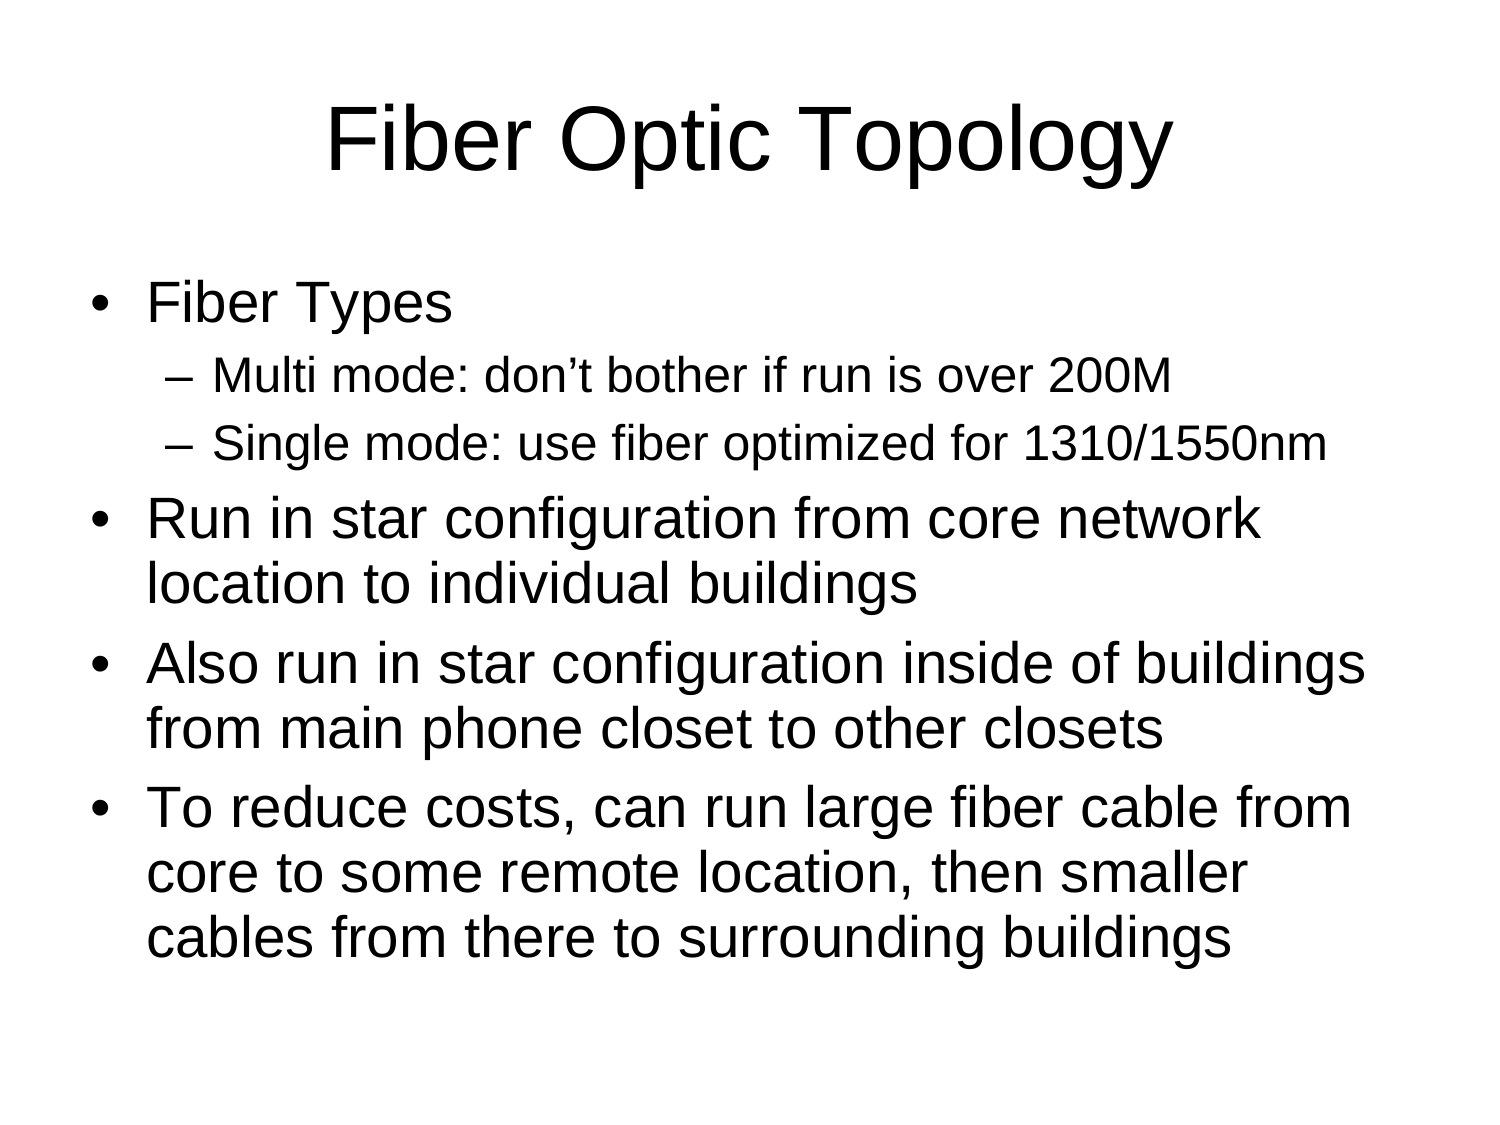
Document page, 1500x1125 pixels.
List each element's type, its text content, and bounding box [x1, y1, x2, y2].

title Fiber Optic Topology [75, 45, 1426, 233]
list Fiber Types Multi mode: don’t bother if run is over 200M Single mode: use fiber optimized for 1310/1550nm Run in star configuration from core network location to individual buildings Also run in star configuration inside of buildings from main phone closet to other closets To reduce costs, can run large fiber cable from core to some remote location, then smaller cables from there to surrounding buildings [75, 262, 1426, 1088]
